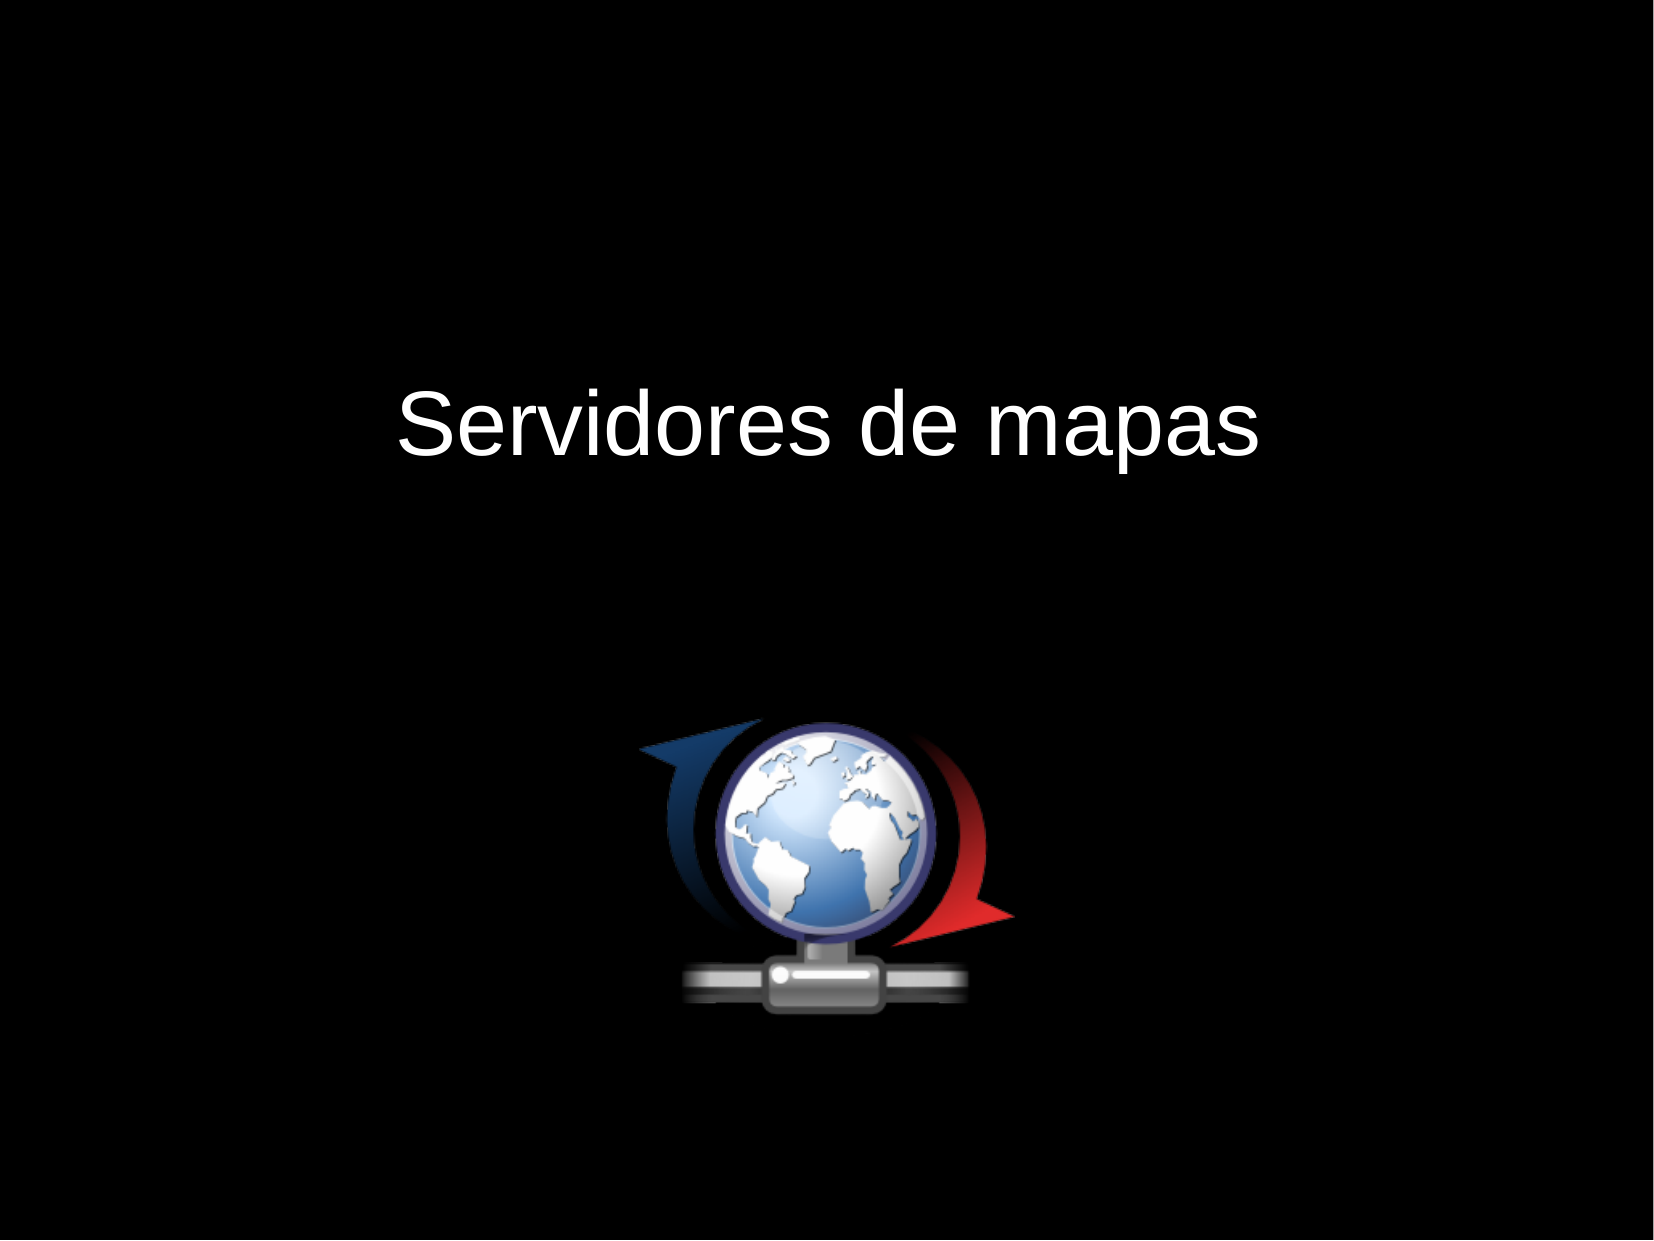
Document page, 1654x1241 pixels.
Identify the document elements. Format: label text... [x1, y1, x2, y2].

title Servidores de mapas [84, 320, 1573, 528]
picture [639, 715, 1015, 1037]
